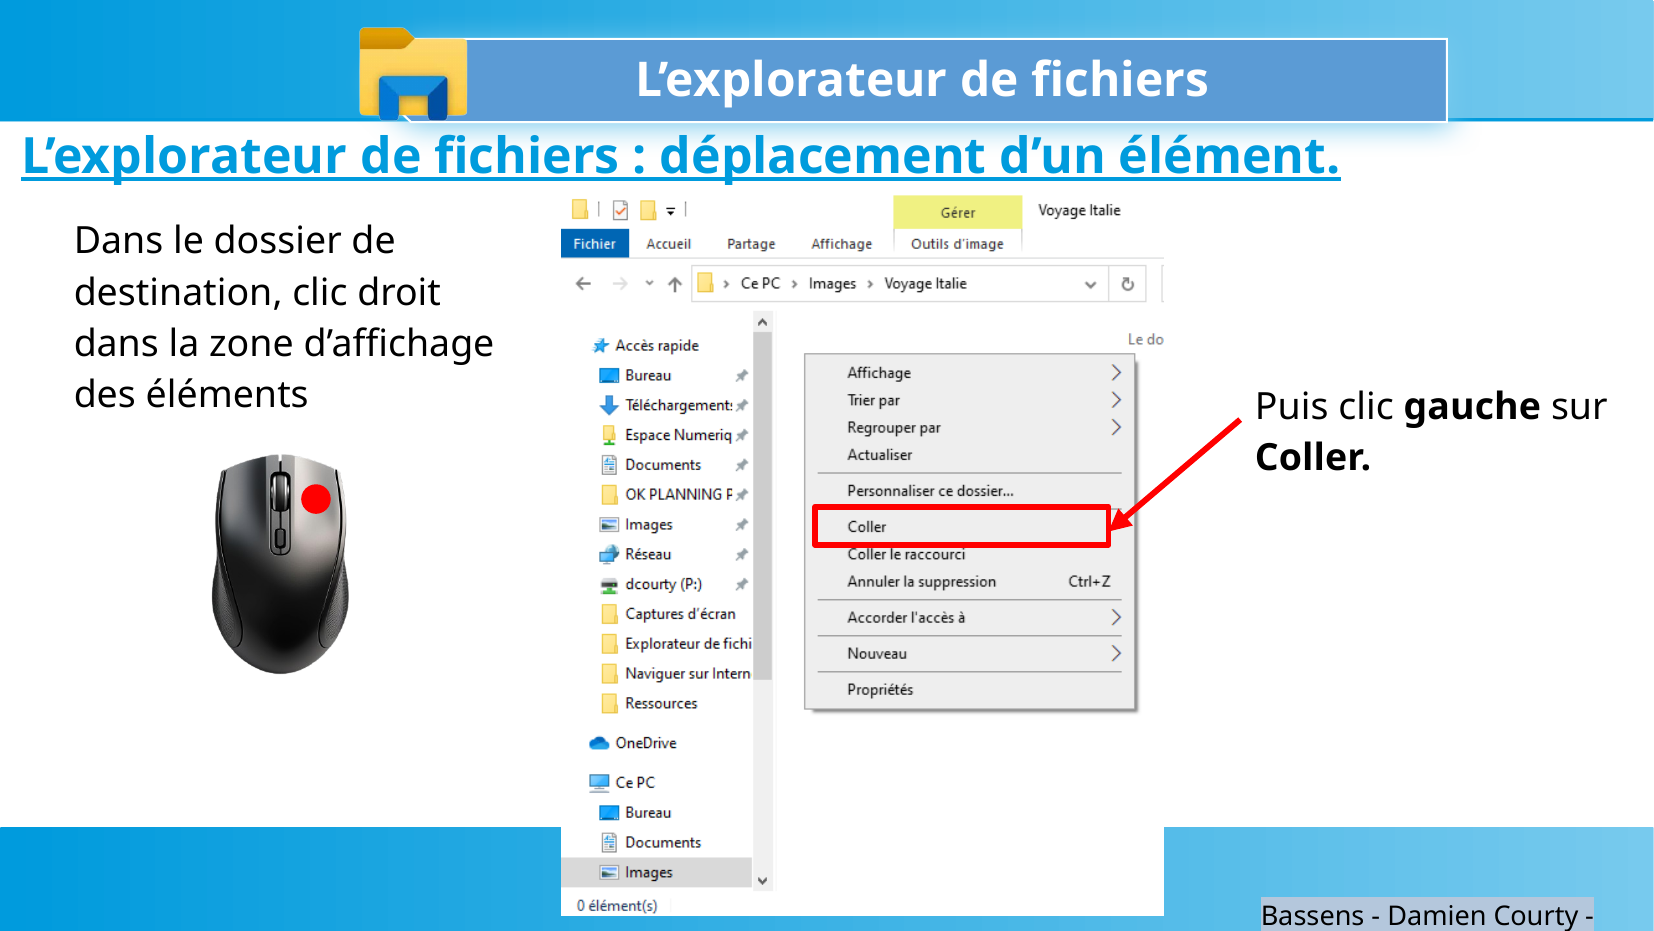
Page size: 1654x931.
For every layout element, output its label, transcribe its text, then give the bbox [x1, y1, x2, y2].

text_box Bassens - Damien Courty - 2024 [1246, 889, 1654, 931]
text_box Dans le dossier de destination, clic droit dans la zone d’affichage des éléments [59, 206, 532, 414]
text_box L’explorateur de fichiers : déplacement d’un élément. [6, 112, 1565, 228]
text_box [301, 484, 331, 514]
text_box [815, 506, 1109, 545]
text_box Puis clic gauche sur Coller. [1240, 372, 1625, 520]
text_box L’explorateur de fichiers [476, 38, 1447, 112]
picture [354, 21, 476, 125]
picture [118, 414, 443, 721]
picture [561, 193, 1164, 916]
